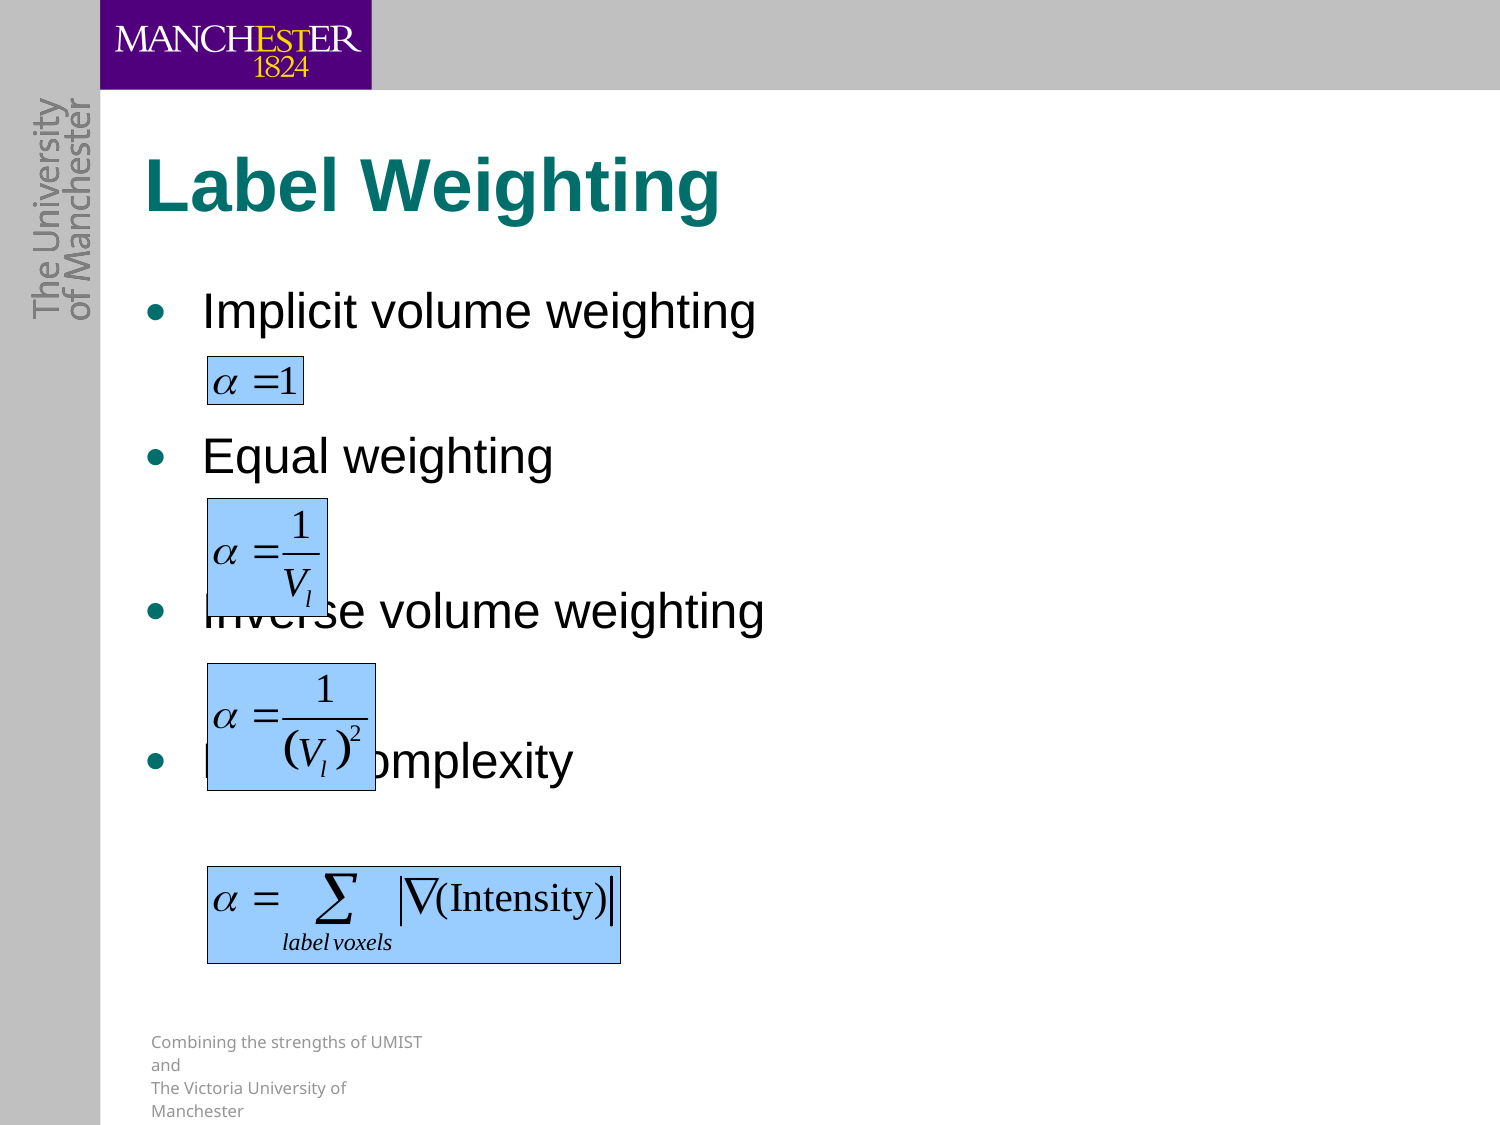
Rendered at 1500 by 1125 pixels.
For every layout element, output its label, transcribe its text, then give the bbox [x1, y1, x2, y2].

list Implicit volume weighting Equal weighting Inverse volume weighting Label complexity [130, 259, 1407, 1012]
title Label Weighting [129, 120, 1406, 251]
text_box [207, 356, 304, 433]
picture [0, 0, 372, 320]
text_box [207, 663, 376, 791]
text_box [207, 866, 621, 964]
text_box [207, 498, 328, 617]
